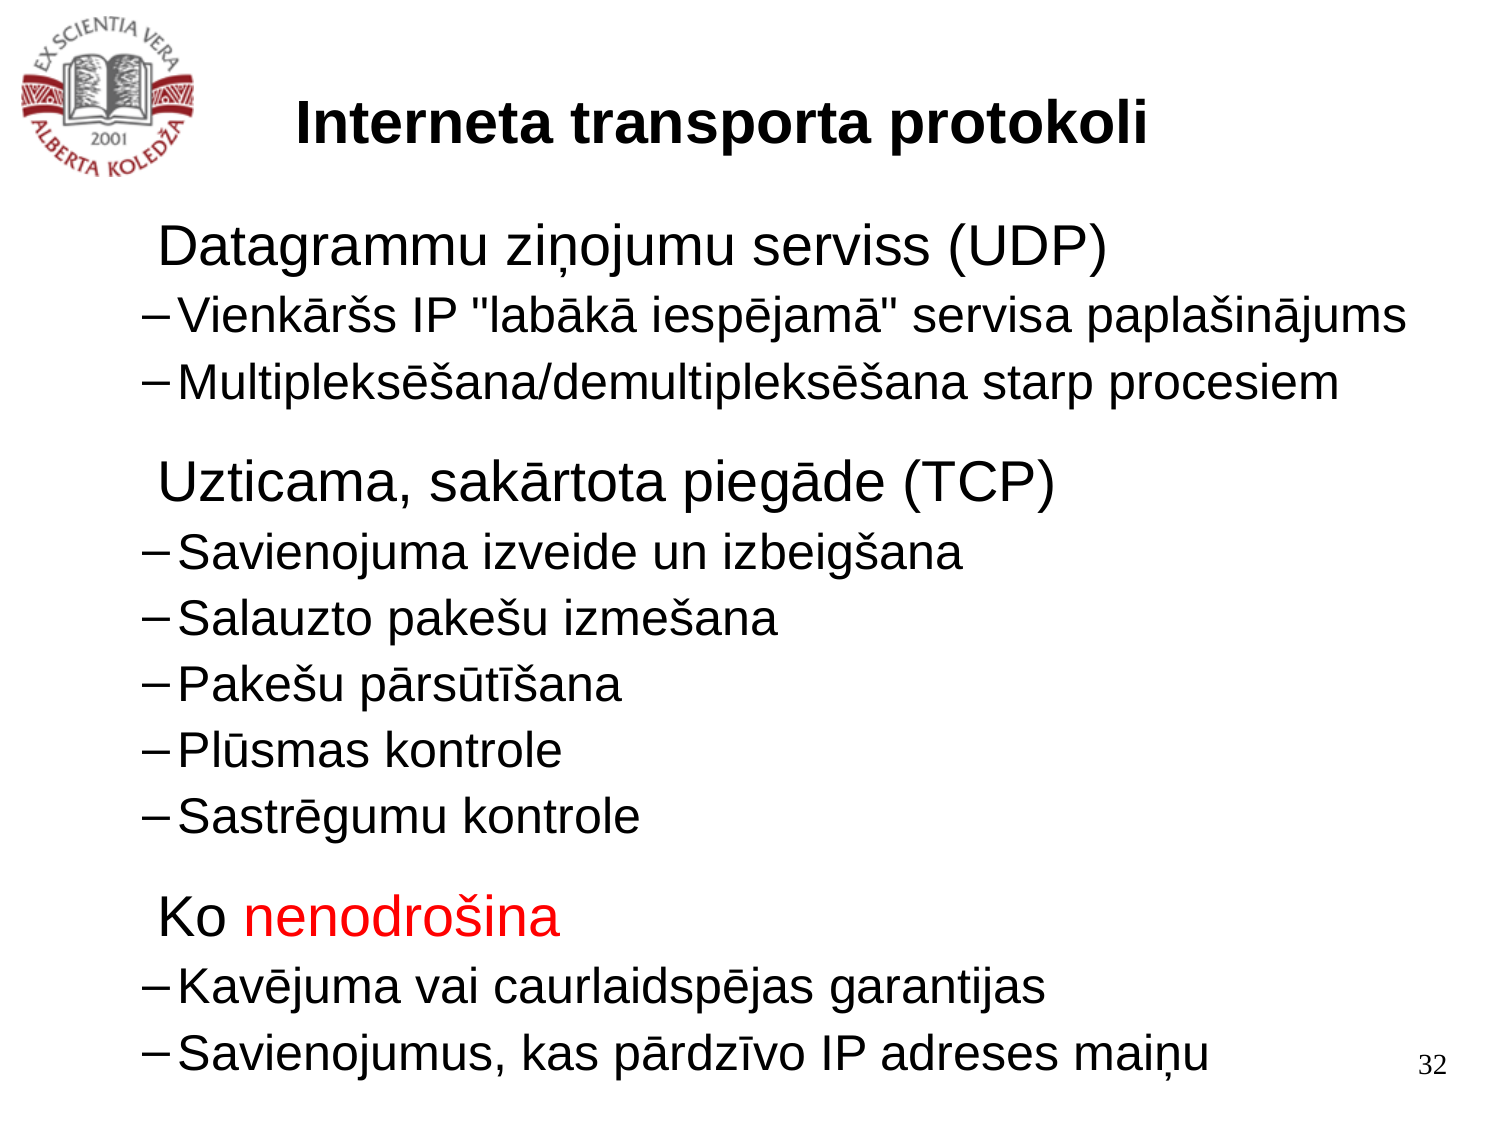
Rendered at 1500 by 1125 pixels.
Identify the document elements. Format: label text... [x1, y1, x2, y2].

title Interneta transporta protokoli [50, 62, 1374, 175]
picture [21, 16, 194, 177]
list Datagrammu ziņojumu serviss (UDP) Vienkāršs IP "labākā iespējamā" servisa paplašinājums Multipleksēšana/demultipleksēšana starp procesiem Uzticama, sakārtota piegāde (TCP) Savienojuma izveide un izbeigšana Salauzto pakešu izmešana Pakešu pārsūtīšana Plūsmas kontrole Sastrēgumu kontrole Ko nenodrošina Kavējuma vai caurlaidspējas garantijas Savienojumus, kas pārdzīvo IP adreses maiņu [74, 200, 1463, 1101]
